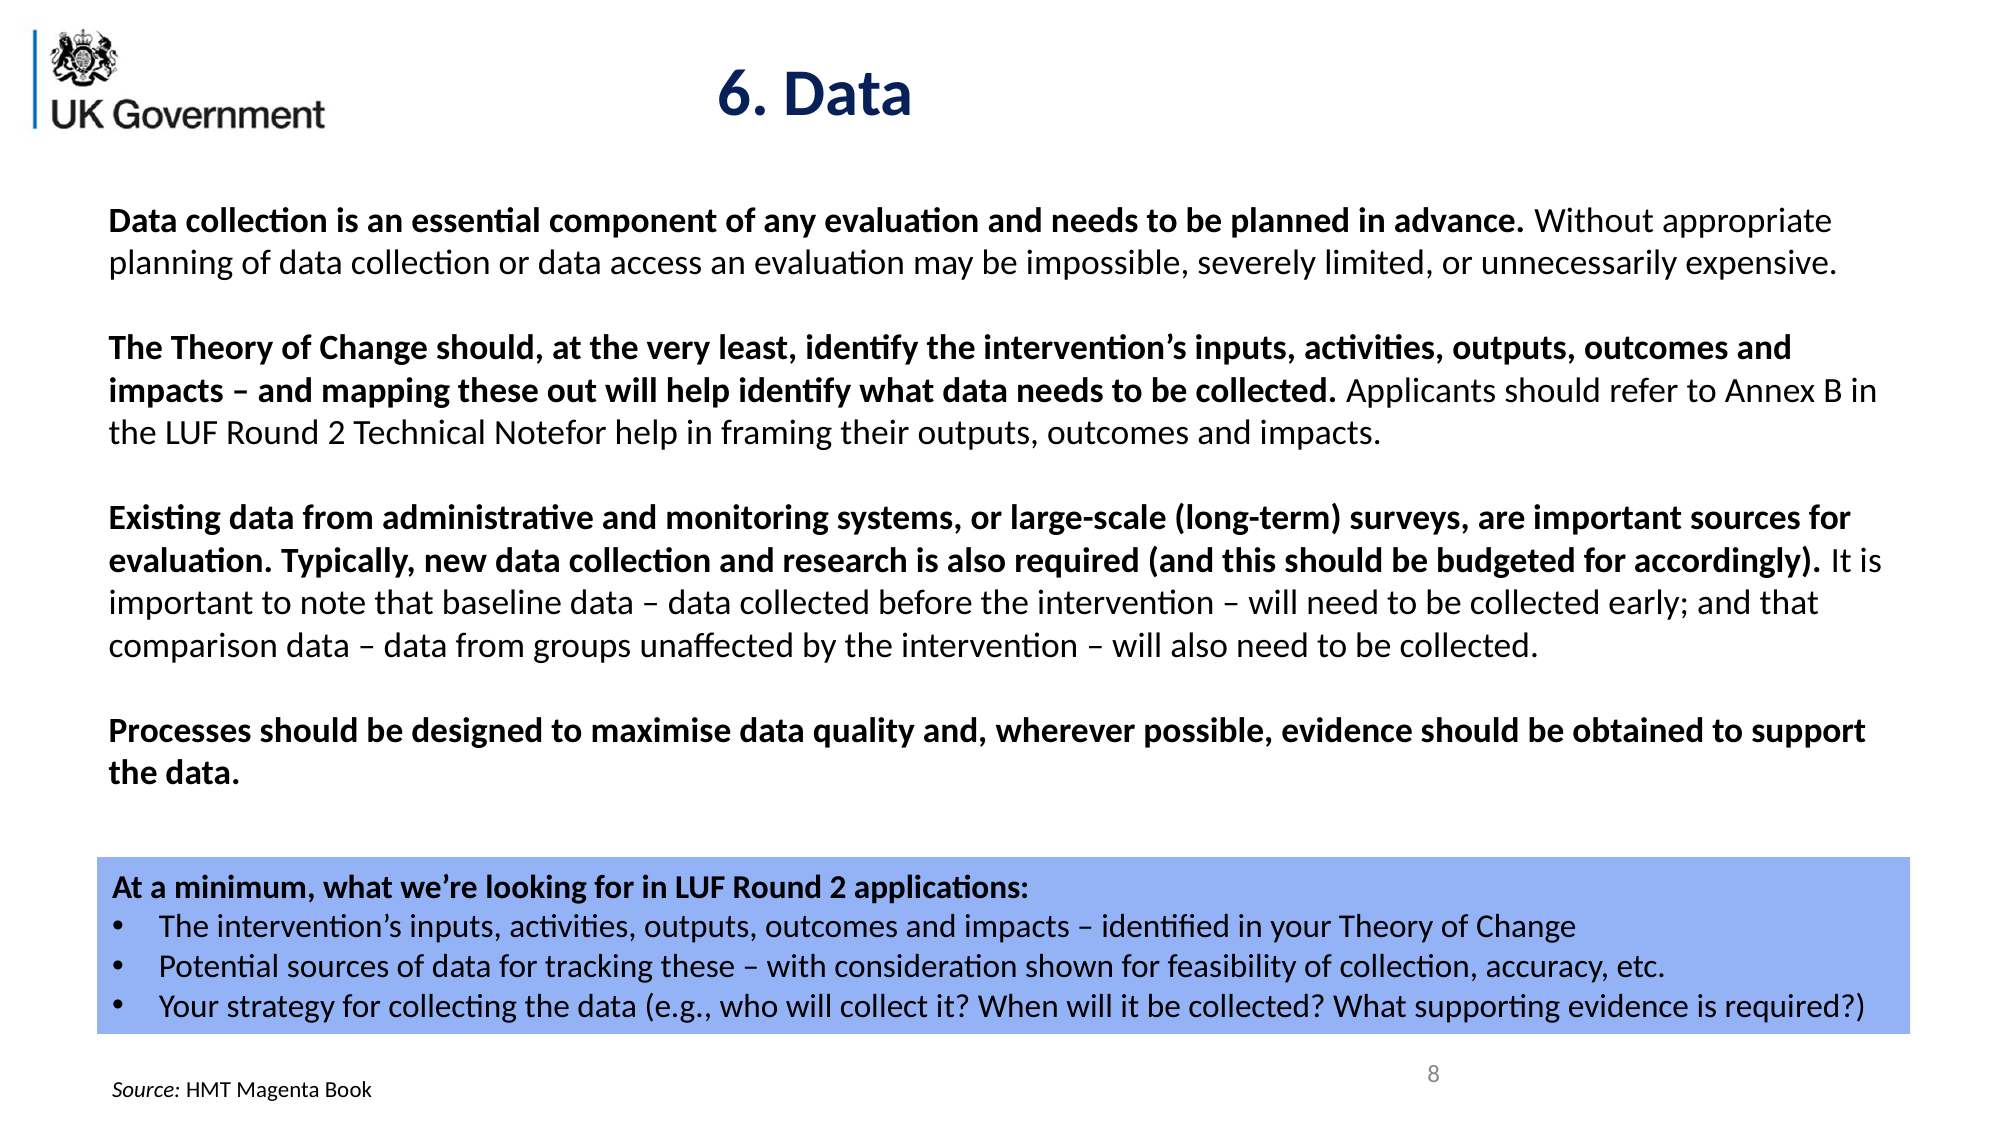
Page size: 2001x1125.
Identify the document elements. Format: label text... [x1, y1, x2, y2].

text_box Data collection is an essential component of any evaluation and needs to be planned in advance. Without appropriate planning of data collection or data access an evaluation may be impossible, severely limited, or unnecessarily expensive. The Theory of Change should, at the very least, identify the intervention’s inputs, activities, outputs, outcomes and impacts – and mapping these out will help identify what data needs to be collected. Applicants should refer to Annex B in the LUF Round 2 Technical Note for help in framing their outputs, outcomes and impacts. Existing data from administrative and monitoring systems, or large-scale (long-term) surveys, are important sources for evaluation. Typically, new data collection and research is also required (and this should be budgeted for accordingly). It is important to note that baseline data – data collected before the intervention – will need to be collected early; and that comparison data – data from groups unaffected by the intervention – will also need to be collected. Processes should be designed to maximise data quality and, wherever possible, evidence should be obtained to support the data. [93, 189, 1907, 806]
text_box 8 [1412, 1042, 1863, 1103]
text_box Source: HMT Magenta Book [97, 1067, 1097, 1111]
text_box 6. Data [702, 41, 1911, 138]
text_box At a minimum, what we’re looking for in LUF Round 2 applications: The intervention’s inputs, activities, outputs, outcomes and impacts – identified in your Theory of Change Potential sources of data for tracking these – with consideration shown for feasibility of collection, accuracy, etc. Your strategy for collecting the data (e.g., who will collect it? When will it be collected? What supporting evidence is required?) [97, 857, 1911, 1034]
picture [19, 0, 363, 138]
